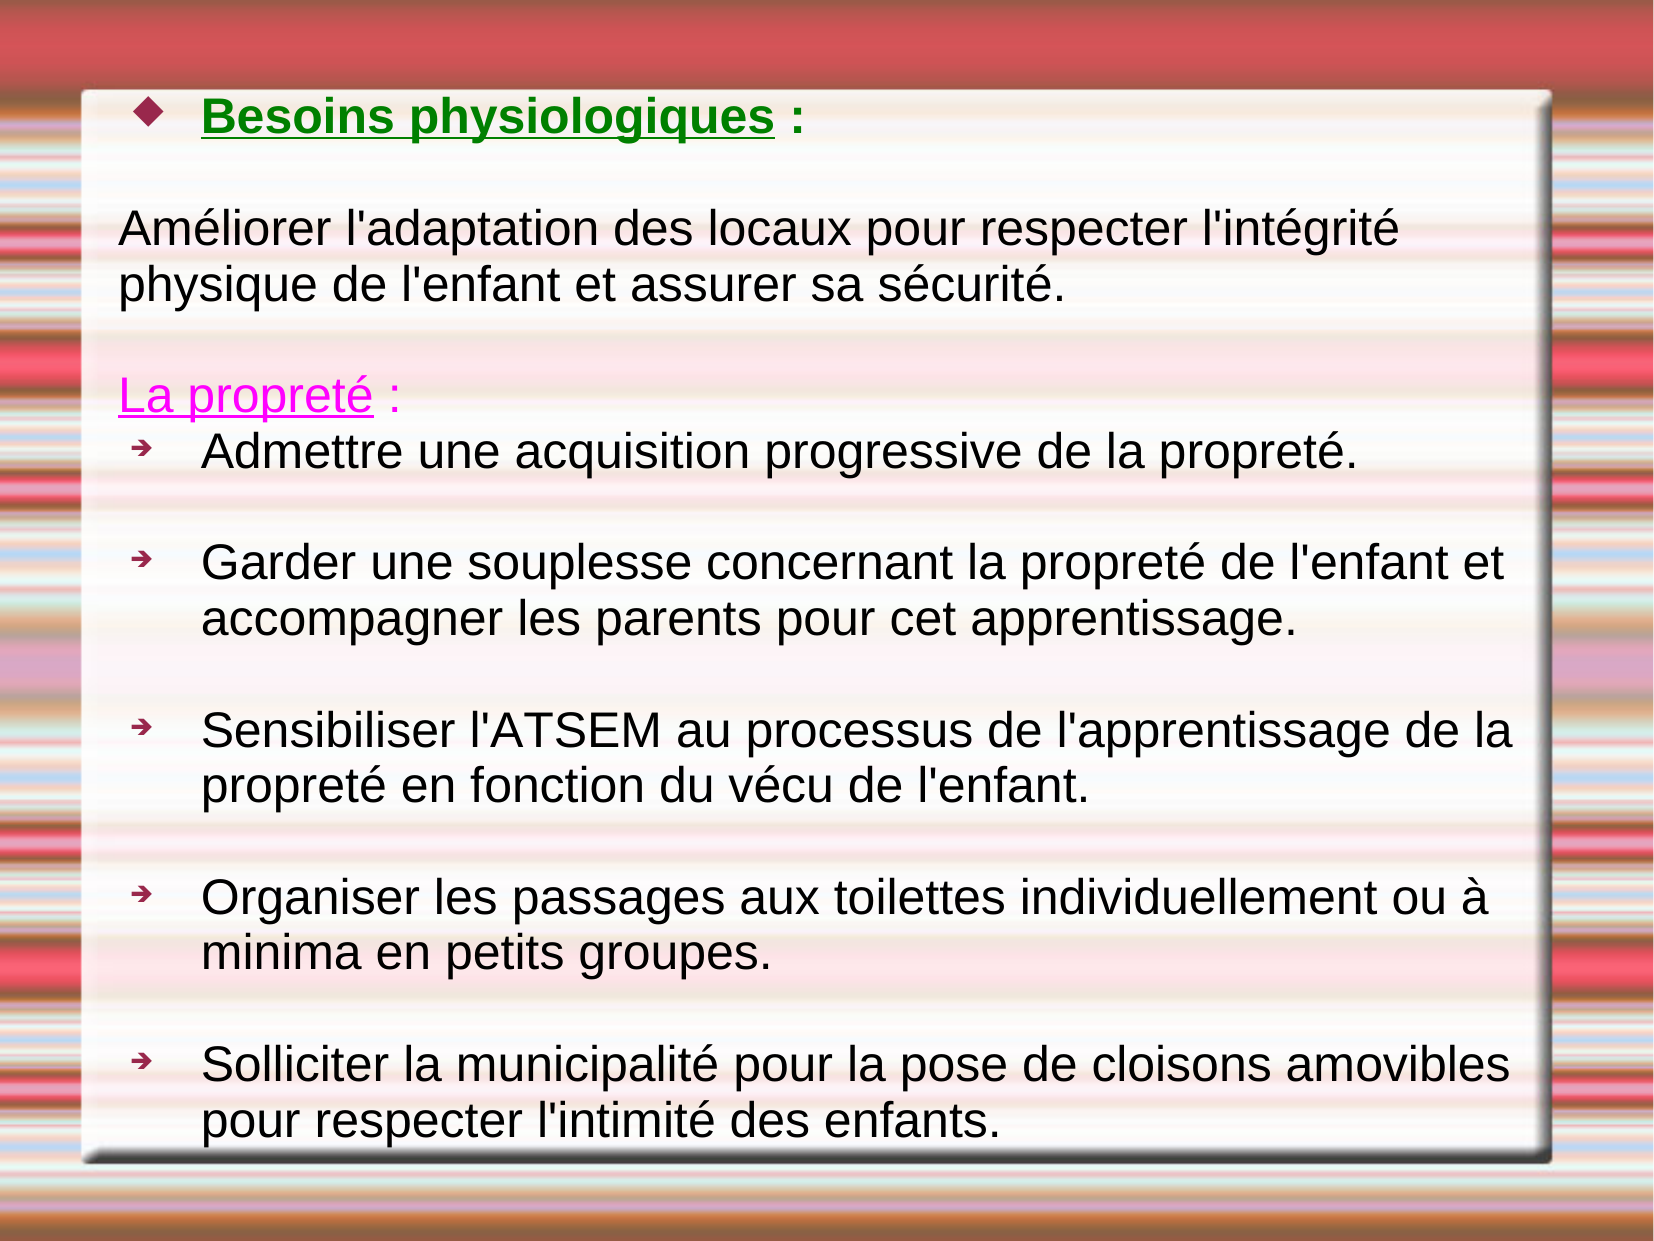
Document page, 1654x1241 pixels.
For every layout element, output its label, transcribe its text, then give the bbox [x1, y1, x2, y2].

picture [0, 0, 1654, 1241]
list Besoins physiologiques : Améliorer l'adaptation des locaux pour respecter l'intégrité physique de l'enfant et assurer sa sécurité. La propreté : Admettre une acquisition progressive de la propreté. Garder une souplesse concernant la propreté de l'enfant et accompagner les parents pour cet apprentissage. Sensibiliser l'ATSEM au processus de l'apprentissage de la propreté en fonction du vécu de l'enfant. Organiser les passages aux toilettes individuellement ou à minima en petits groupes. Solliciter la municipalité pour la pose de cloisons amovibles pour respecter l'intimité des enfants. [118, 88, 1536, 1215]
